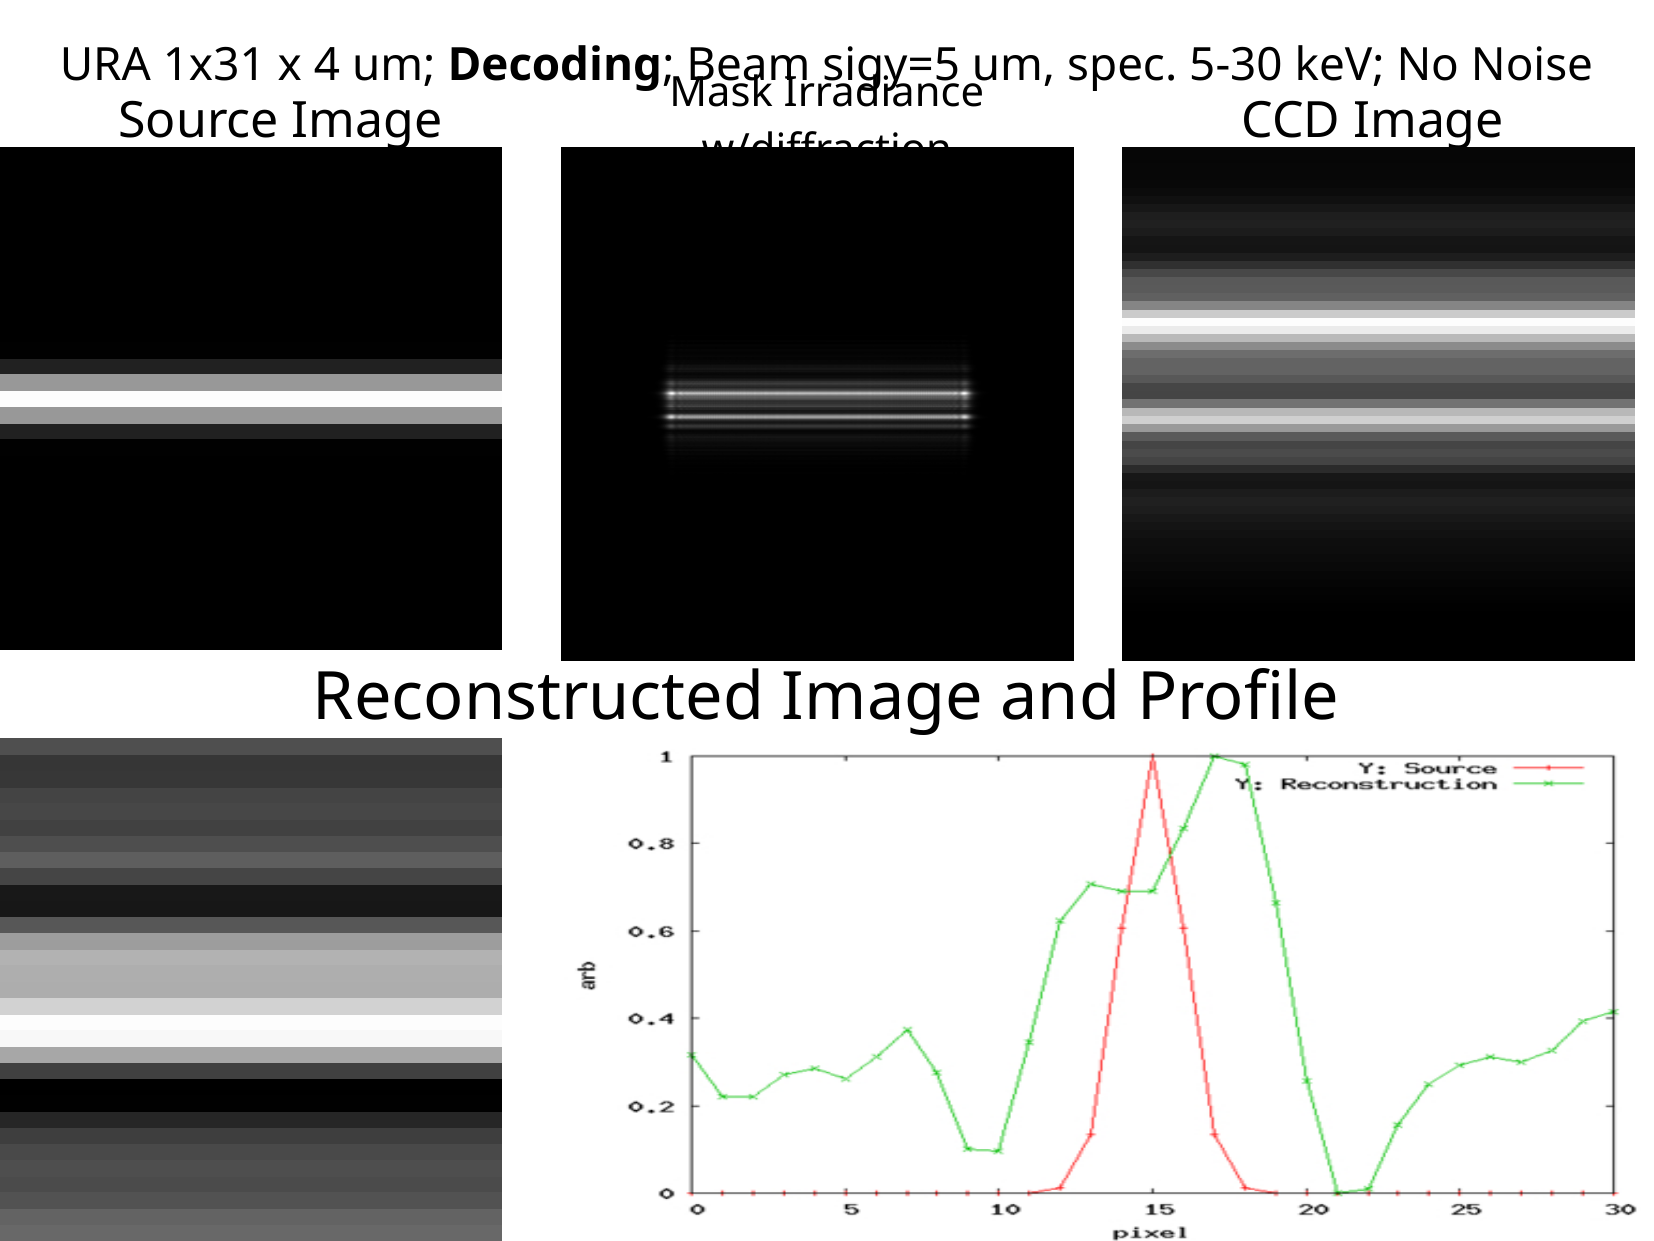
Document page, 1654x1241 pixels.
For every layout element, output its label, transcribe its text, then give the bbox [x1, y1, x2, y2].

picture [0, 738, 502, 1241]
title CCD Image [1181, 96, 1565, 147]
picture [0, 147, 502, 650]
picture [561, 147, 1074, 661]
title URA 1x31 x 4 um; Decoding; Beam sigy=5 um, spec. 5-30 keV; No Noise [0, 29, 1654, 96]
picture [1122, 147, 1635, 661]
picture [561, 738, 1654, 1241]
title Mask Irradiance w/diffraction [561, 96, 1093, 149]
title Source Image [29, 96, 532, 149]
title Reconstructed Image and Profile [0, 649, 1654, 739]
